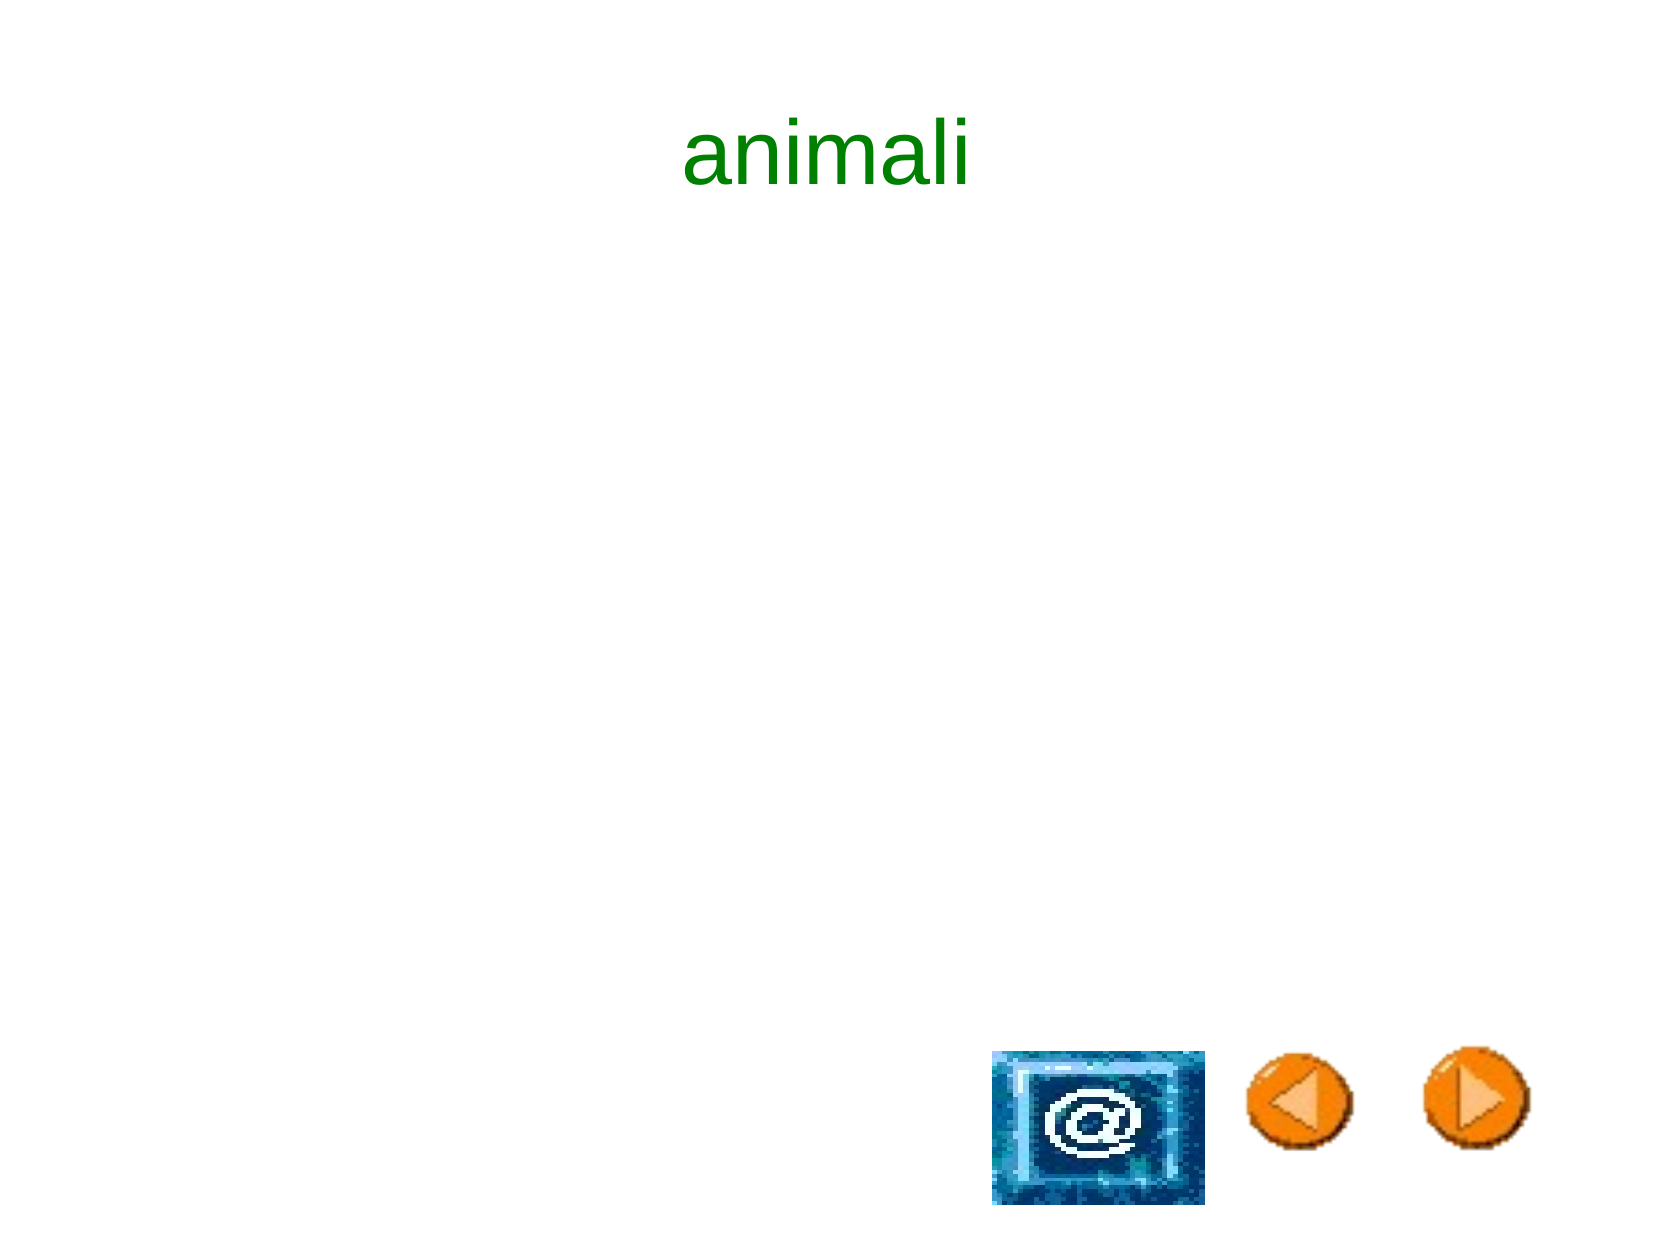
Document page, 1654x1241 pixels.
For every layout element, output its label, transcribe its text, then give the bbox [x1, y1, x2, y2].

picture [1417, 1040, 1536, 1158]
picture [1240, 1047, 1359, 1158]
picture [992, 1051, 1205, 1205]
title animali [82, 49, 1571, 257]
